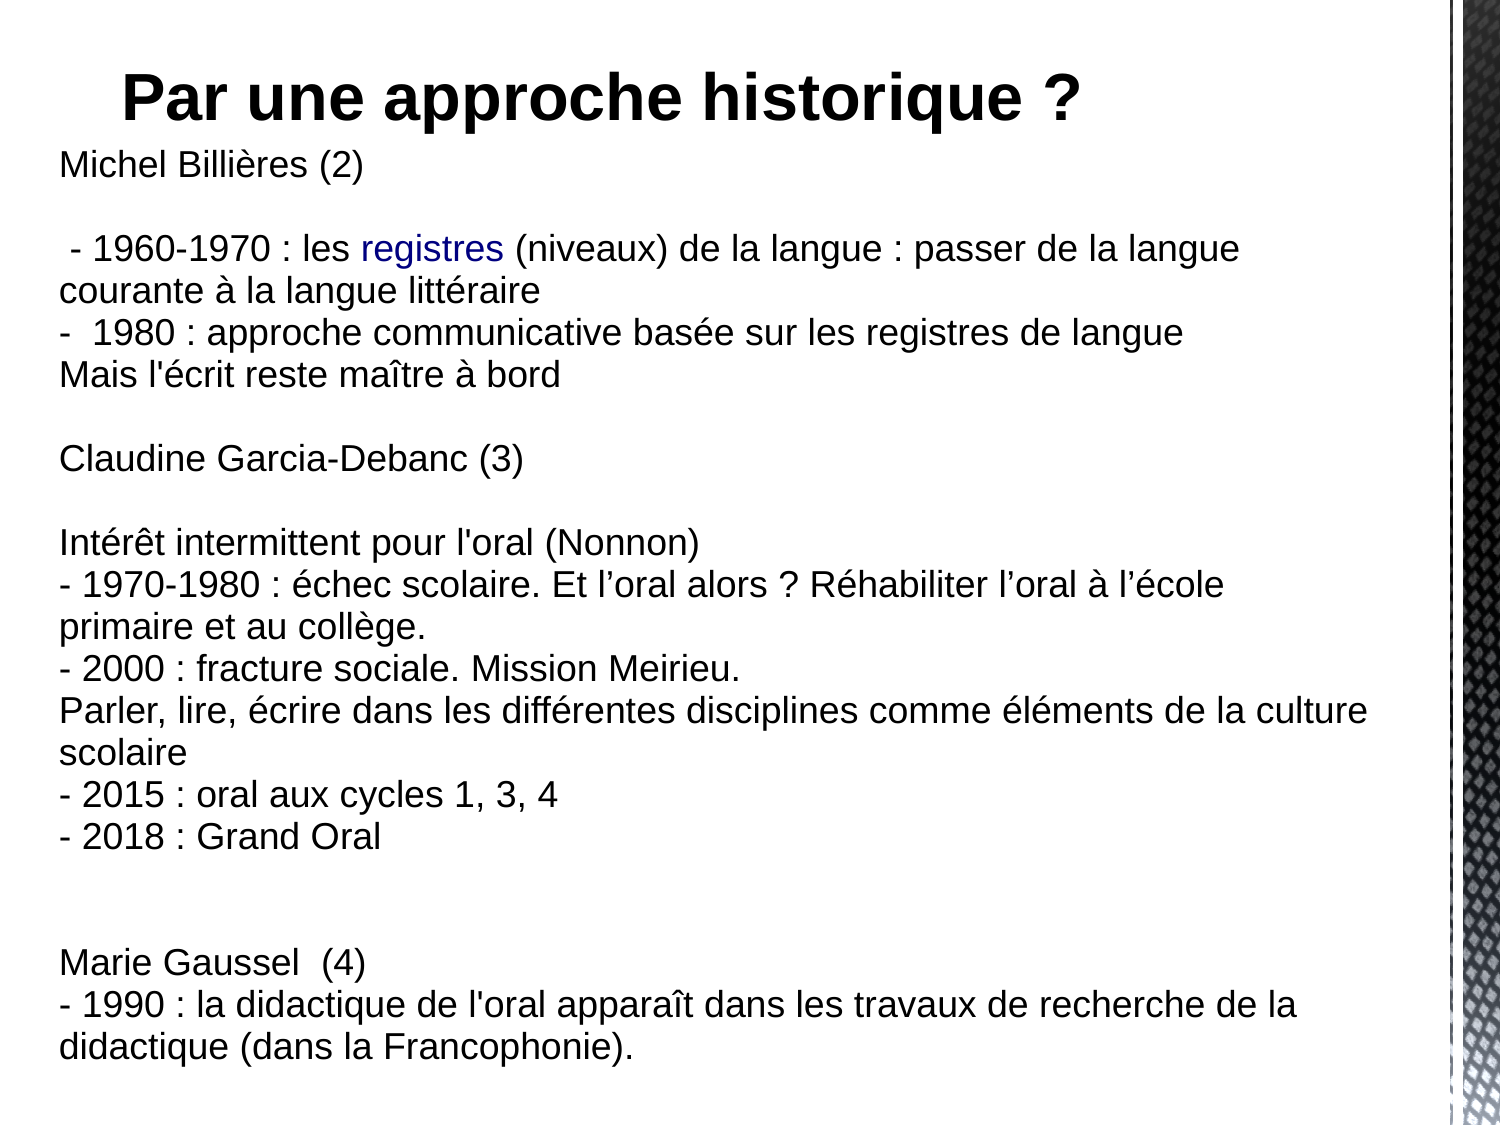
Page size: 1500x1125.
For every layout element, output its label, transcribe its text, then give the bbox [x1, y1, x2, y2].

text_box Par une approche historique ? [70, 52, 1394, 143]
picture [1447, 0, 1500, 1125]
text_box Michel Billières (2) - 1960-1970 : les registres (niveaux) de la langue : passer de la langue courante à la langue littéraire - 1980 : approche communicative basée sur les registres de langue Mais l'écrit reste maître à bord Claudine Garcia-Debanc (3) Intérêt intermittent pour l'oral (Nonnon) - 1970-1980 : échec scolaire. Et l’oral alors ? Réhabiliter l’oral à l’école primaire et au collège. - 2000 : fracture sociale. Mission Meirieu. Parler, lire, écrire dans les différentes disciplines comme éléments de la culture scolaire - 2015 : oral aux cycles 1, 3, 4 - 2018 : Grand Oral Marie Gaussel (4) - 1990 : la didactique de l'oral apparaît dans les travaux de recherche de la didactique (dans la Francophonie). [59, 143, 1371, 1108]
